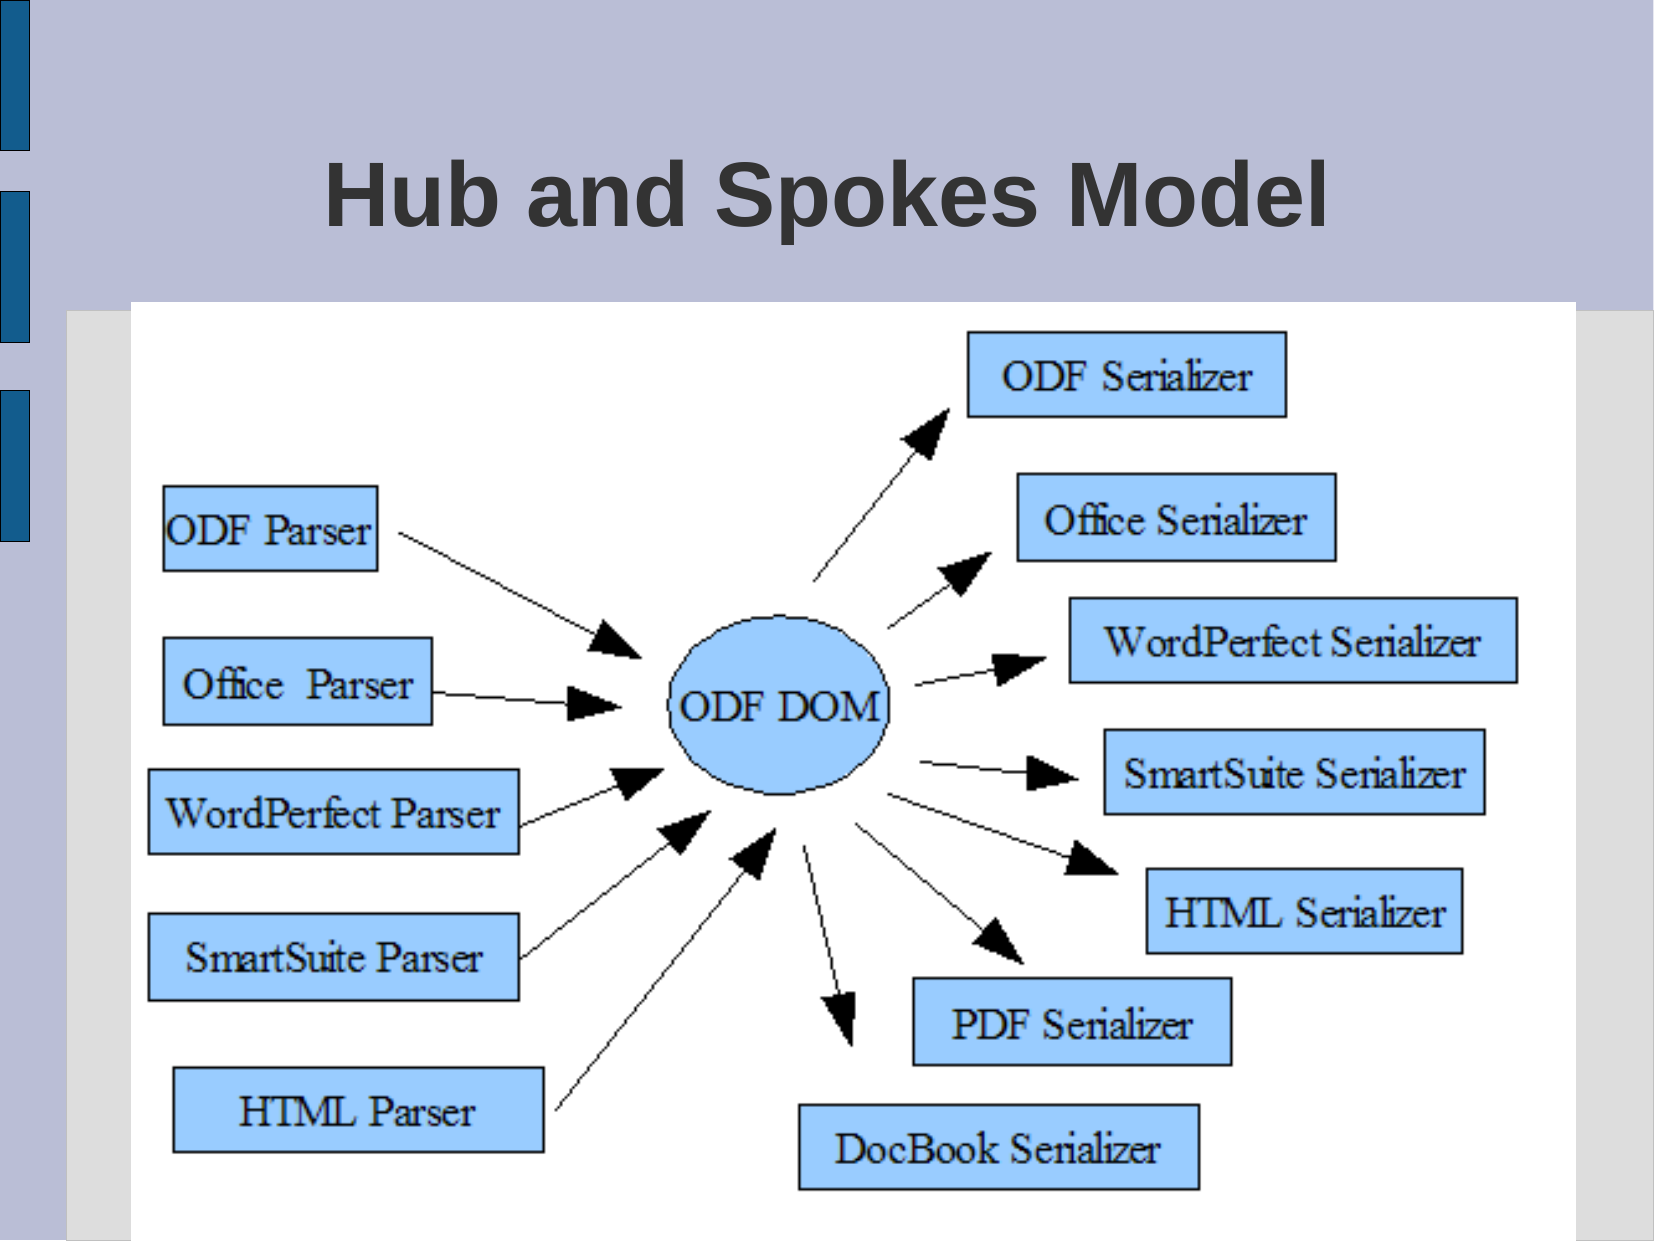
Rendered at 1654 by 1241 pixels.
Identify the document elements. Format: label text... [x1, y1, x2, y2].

title Hub and Spokes Model [121, 91, 1534, 299]
picture [131, 302, 1576, 1241]
